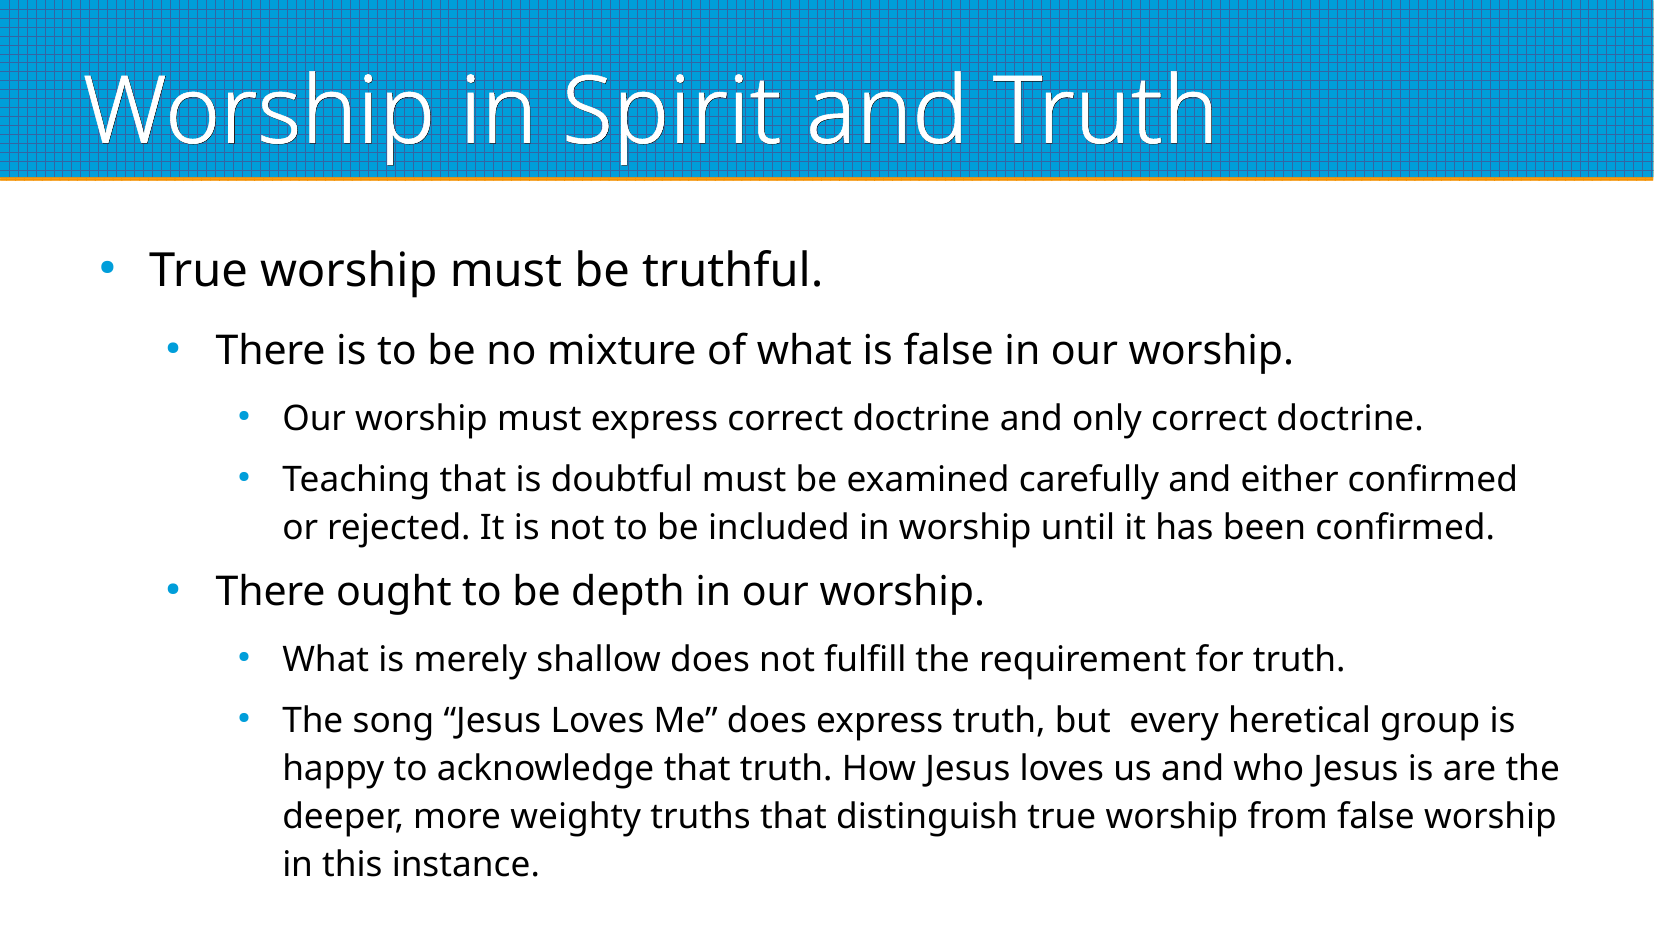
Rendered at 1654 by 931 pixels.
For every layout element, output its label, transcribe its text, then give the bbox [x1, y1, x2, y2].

title Worship in Spirit and Truth [82, 14, 1571, 171]
list True worship must be truthful. There is to be no mixture of what is false in our worship. Our worship must express correct doctrine and only correct doctrine. Teaching that is doubtful must be examined carefully and either confirmed or rejected. It is not to be included in worship until it has been confirmed. There ought to be depth in our worship. What is merely shallow does not fulfill the requirement for truth. The song “Jesus Loves Me” does express truth, but every heretical group is happy to acknowledge that truth. How Jesus loves us and who Jesus is are the deeper, more weighty truths that distinguish true worship from false worship in this instance. [82, 236, 1563, 901]
